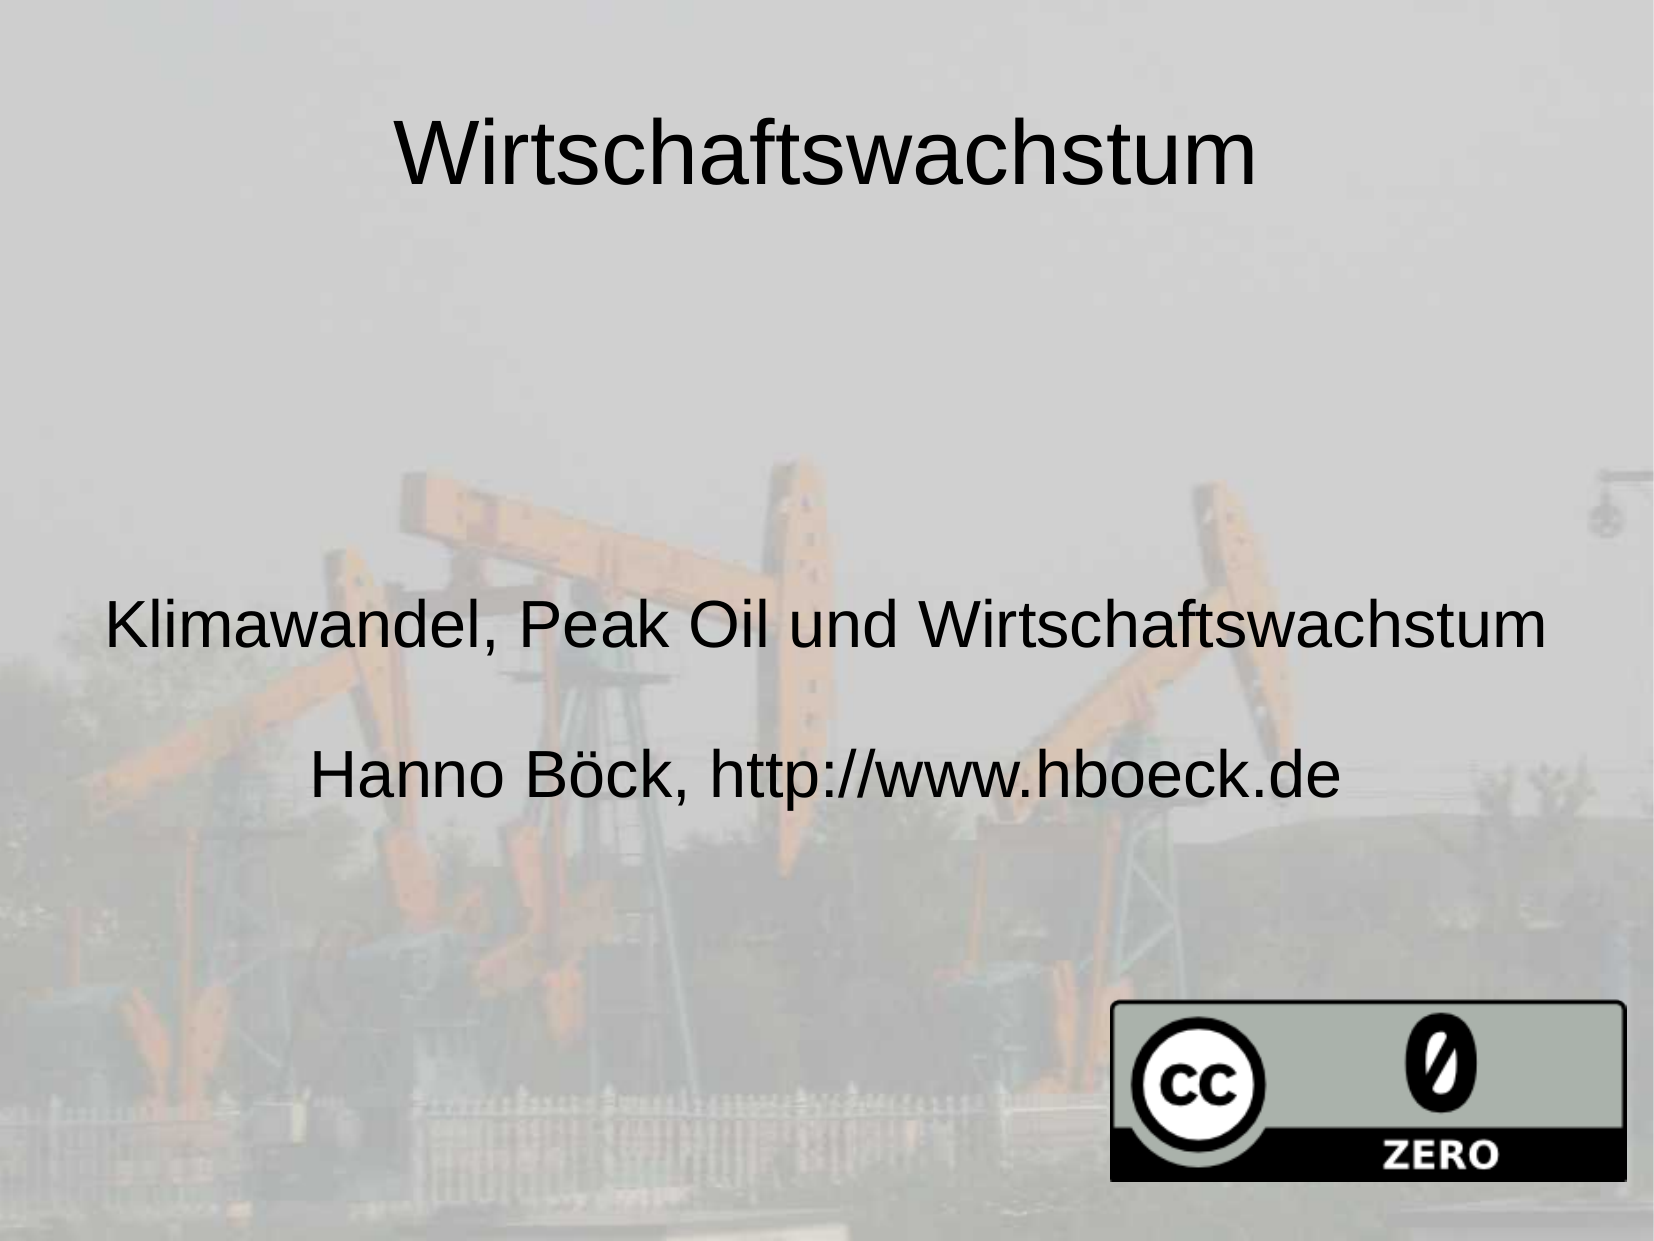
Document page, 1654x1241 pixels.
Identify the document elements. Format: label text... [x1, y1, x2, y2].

subtitle Klimawandel, Peak Oil und Wirtschaftswachstum Hanno Böck, http://www.hboeck.de [82, 290, 1571, 1109]
picture [0, 0, 1654, 1241]
title Wirtschaftswachstum [82, 49, 1571, 257]
